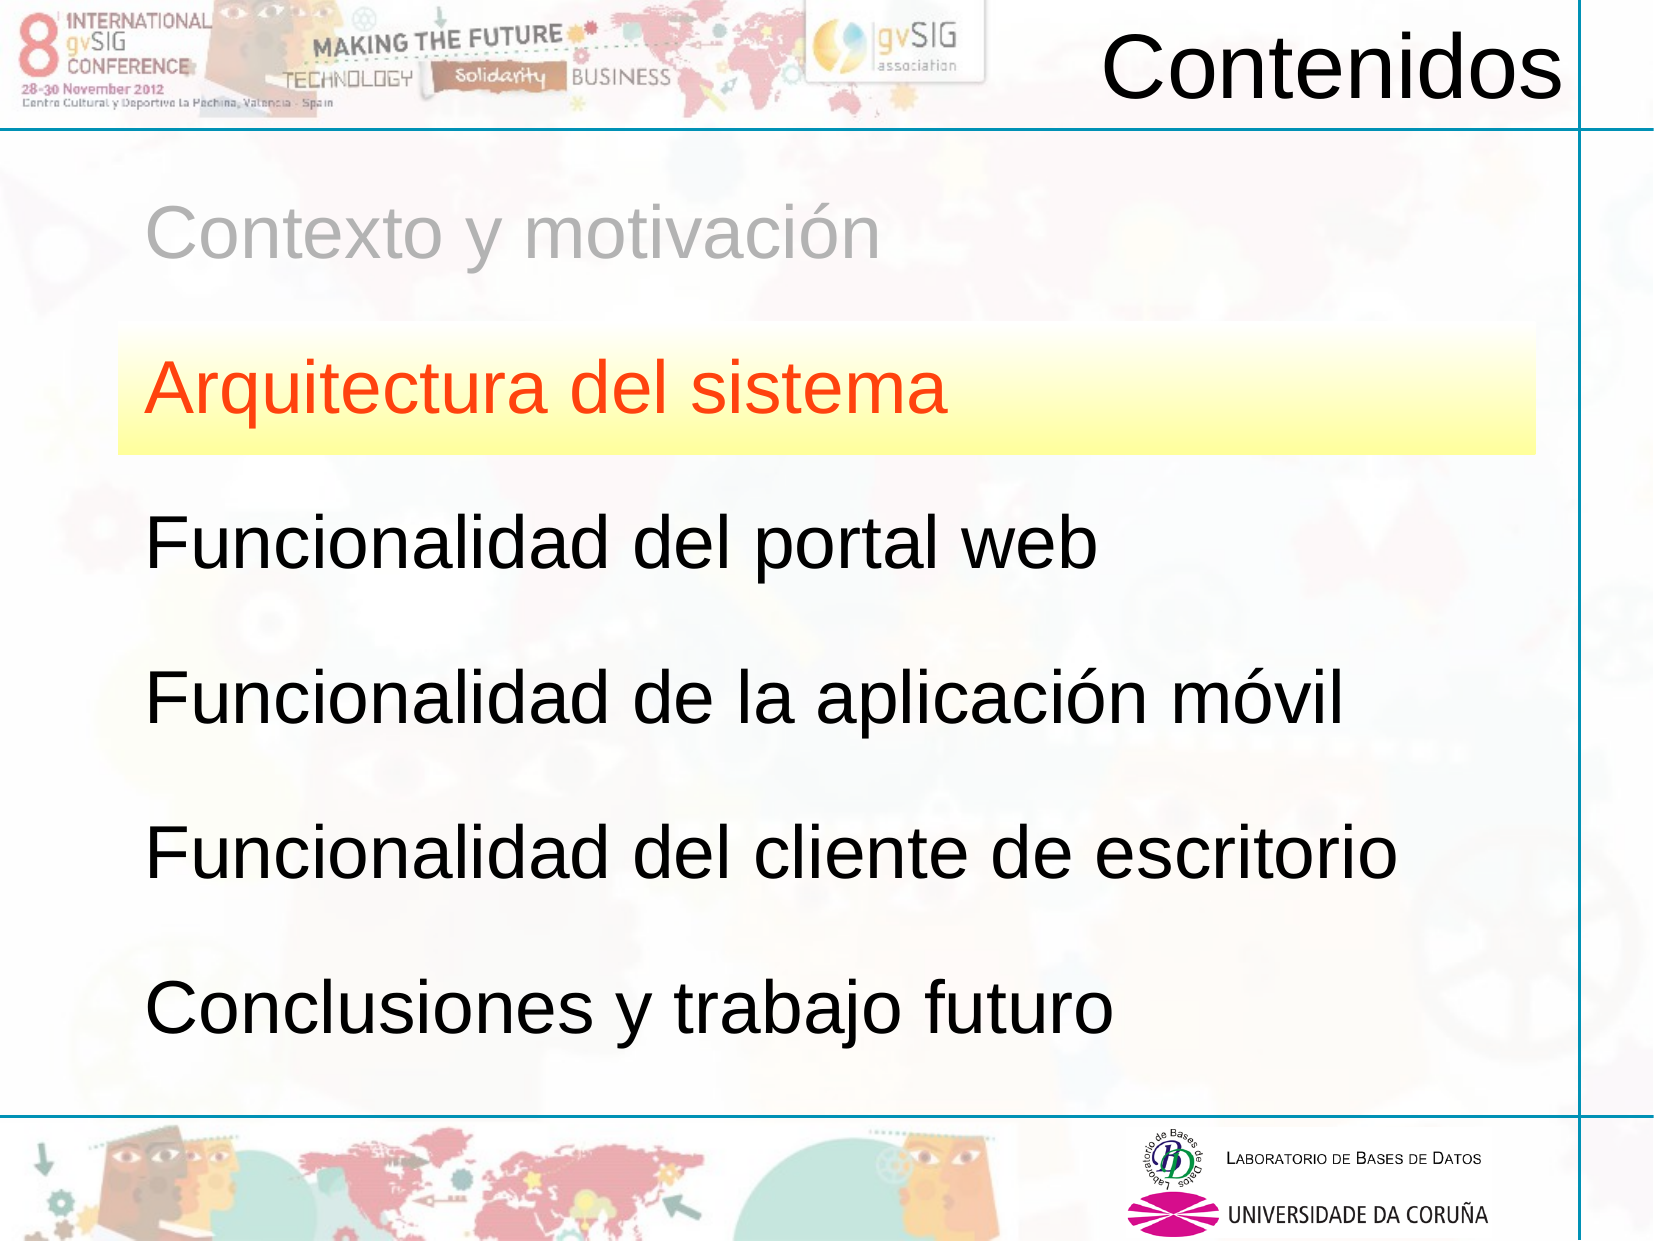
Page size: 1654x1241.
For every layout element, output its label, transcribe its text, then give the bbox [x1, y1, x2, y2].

picture [1126, 1127, 1492, 1238]
list Contexto y motivación Arquitectura del sistema Funcionalidad del portal web Funcionalidad de la aplicación móvil Funcionalidad del cliente de escritorio Conclusiones y trabajo futuro [73, 139, 1571, 1101]
title Contenidos [76, 14, 1565, 119]
